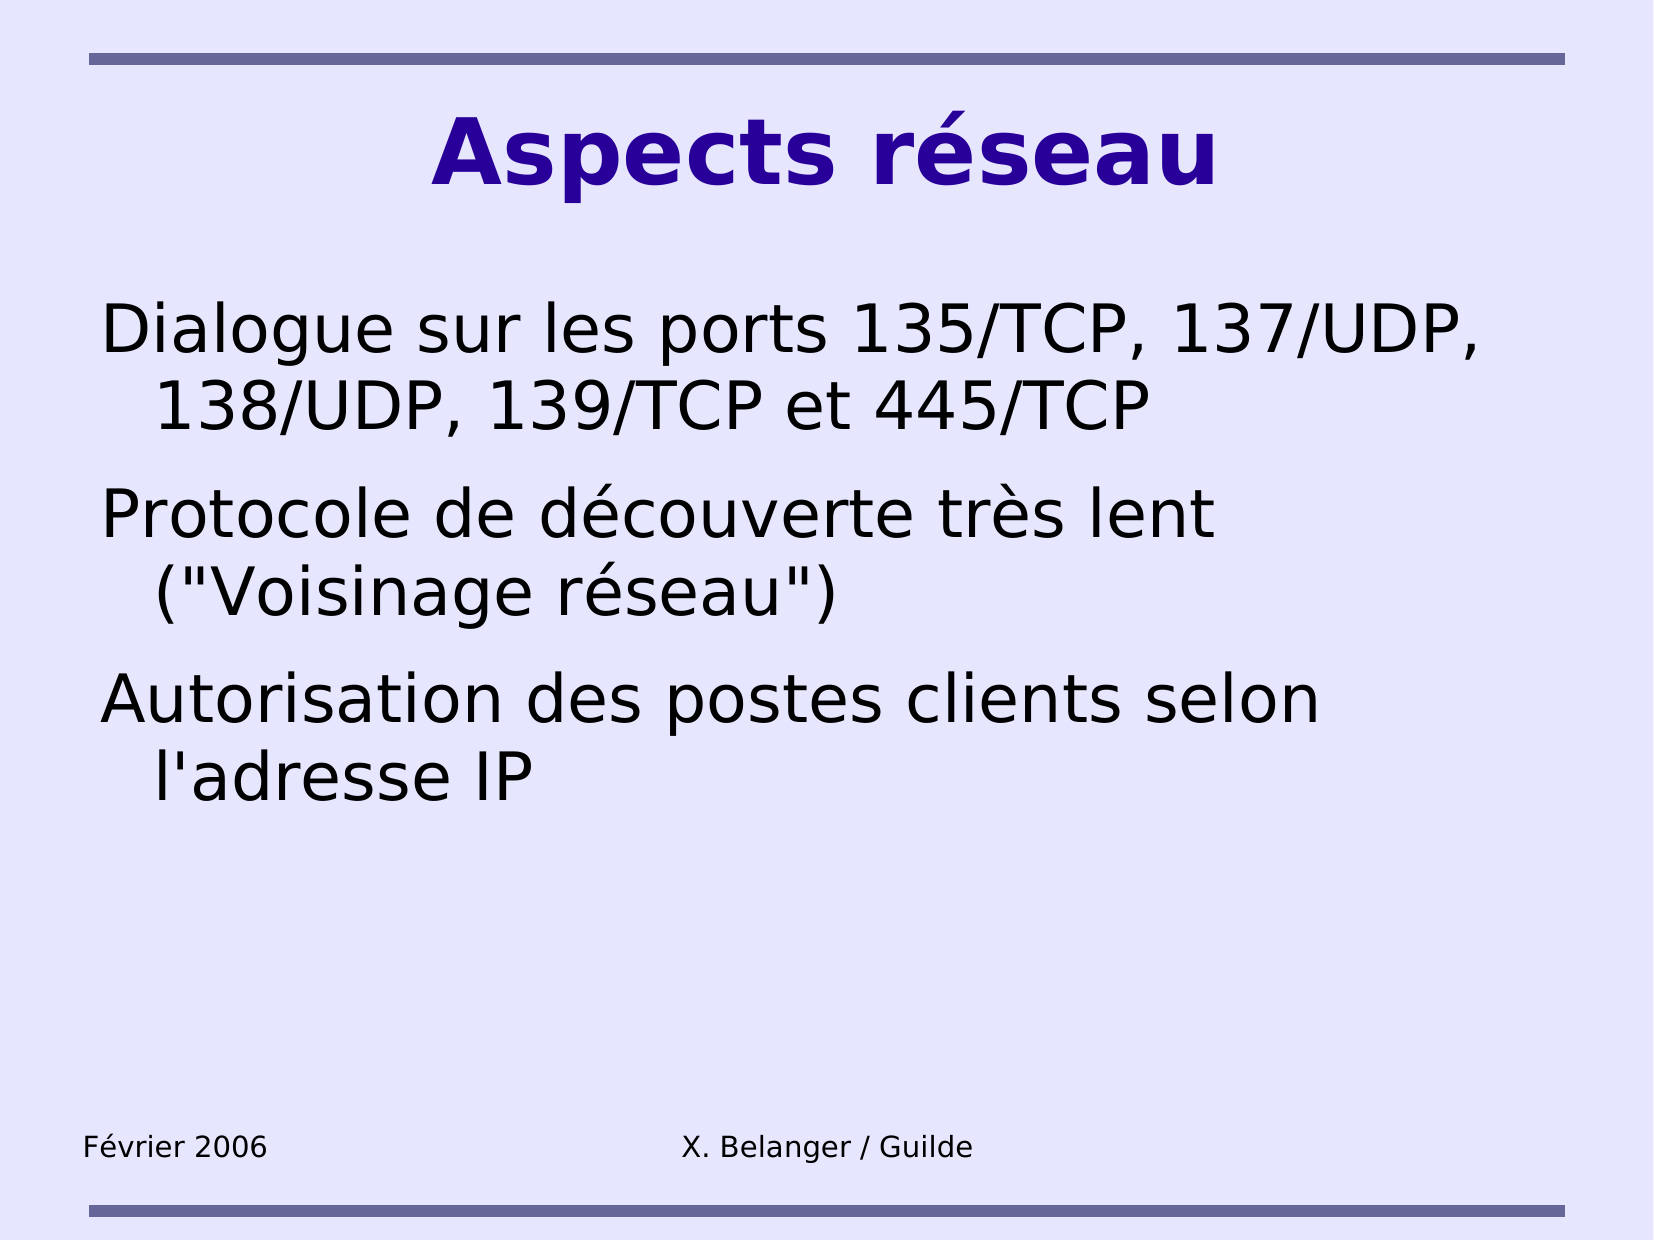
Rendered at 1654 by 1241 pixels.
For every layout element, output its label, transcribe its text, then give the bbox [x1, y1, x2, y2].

list Dialogue sur les ports 135/TCP, 137/UDP, 138/UDP, 139/TCP et 445/TCP Protocole de découverte très lent ("Voisinage réseau") Autorisation des postes clients selon l'adresse IP [82, 290, 1571, 1109]
title Aspects réseau [82, 49, 1571, 257]
